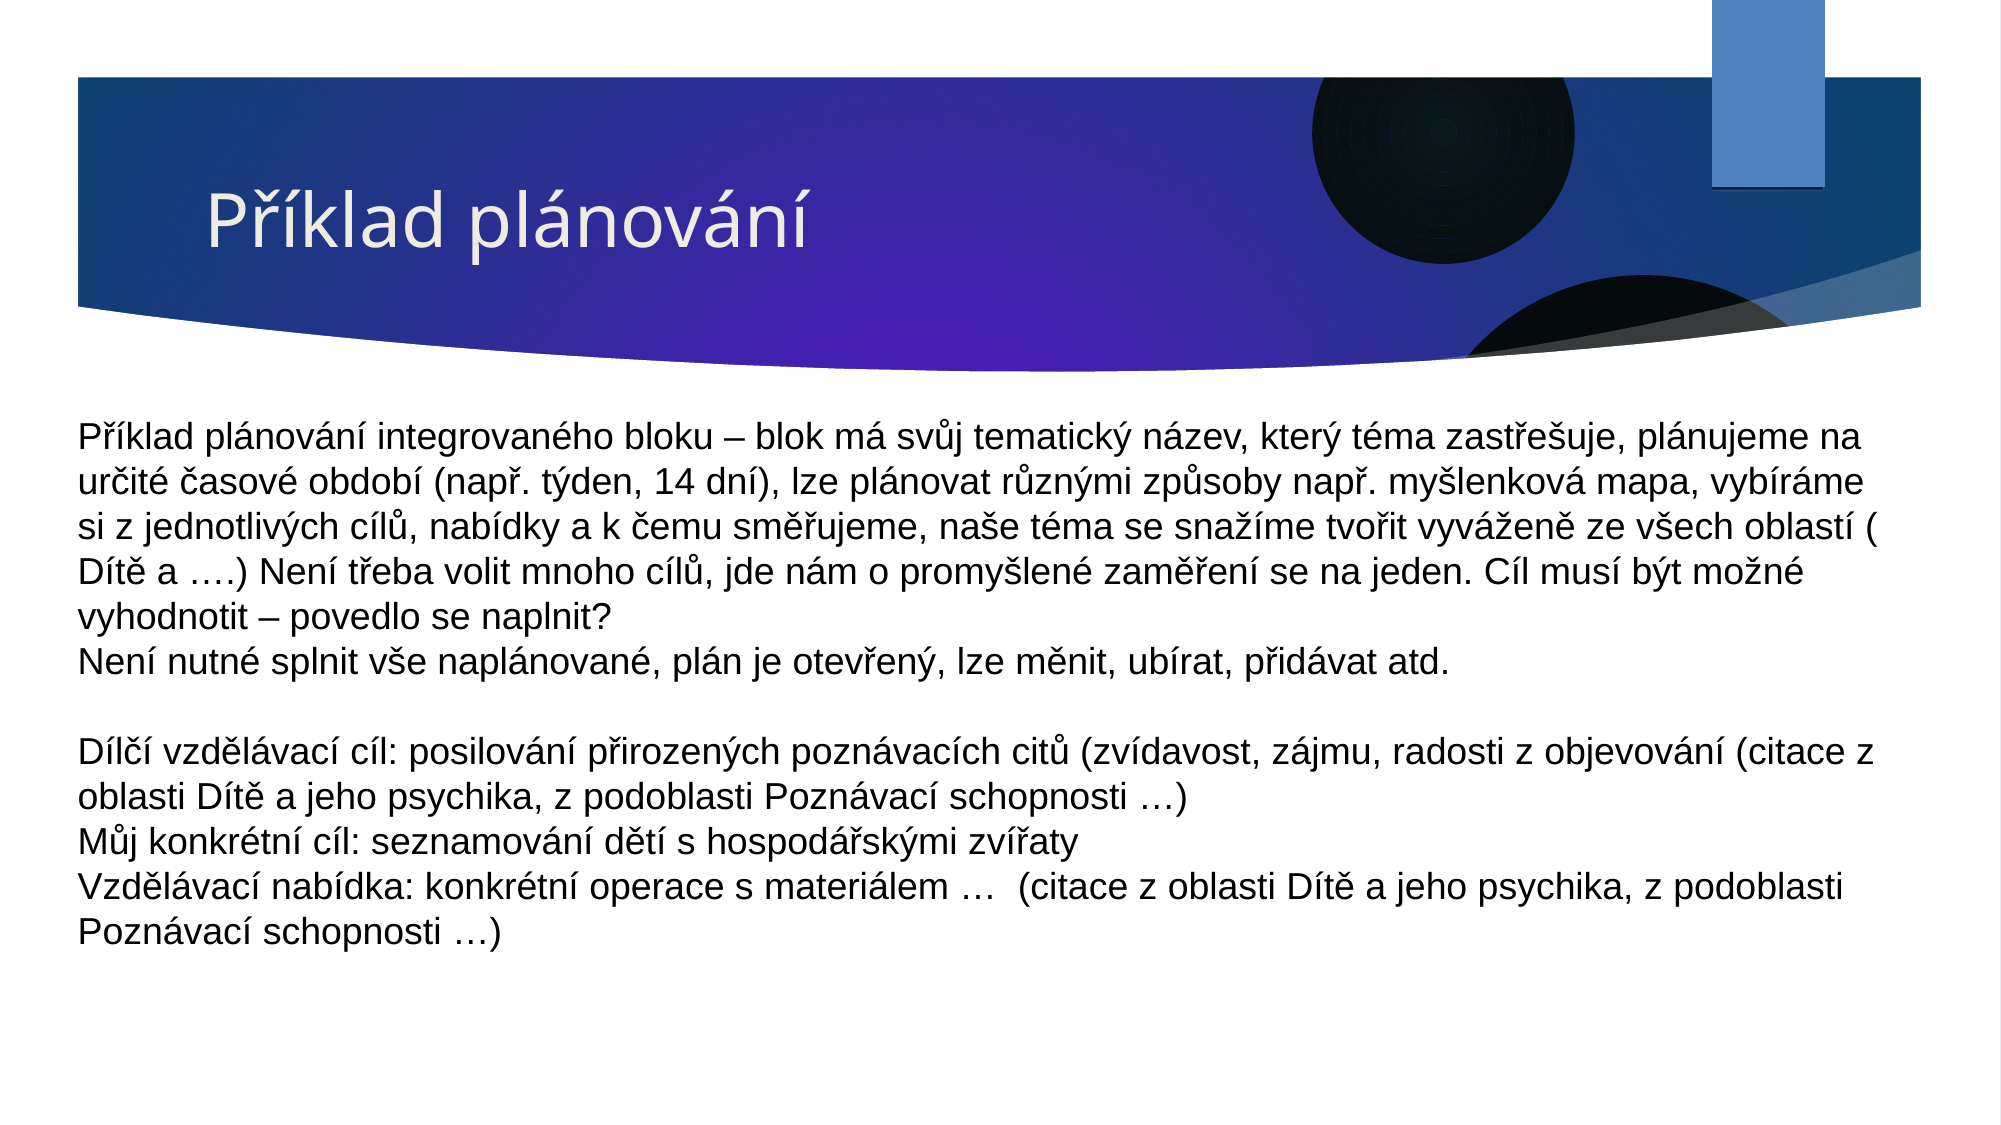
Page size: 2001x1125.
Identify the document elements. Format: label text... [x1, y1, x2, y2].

text_box Příklad plánování integrovaného bloku – blok má svůj tematický název, který téma zastřešuje, plánujeme na určité časové období (např. týden, 14 dní), lze plánovat různými způsoby např. myšlenková mapa, vybíráme si z jednotlivých cílů, nabídky a k čemu směřujeme, naše téma se snažíme tvořit vyváženě ze všech oblastí ( Dítě a ….) Není třeba volit mnoho cílů, jde nám o promyšlené zaměření se na jeden. Cíl musí být možné vyhodnotit – povedlo se naplnit? Není nutné splnit vše naplánované, plán je otevřený, lze měnit, ubírat, přidávat atd. Dílčí vzdělávací cíl: posilování přirozených poznávacích citů (zvídavost, zájmu, radosti z objevování (citace z oblasti Dítě a jeho psychika, z podoblasti Poznávací schopnosti …) Můj konkrétní cíl: seznamování dětí s hospodářskými zvířaty Vzdělávací nabídka: konkrétní operace s materiálem … (citace z oblasti Dítě a jeho psychika, z podoblasti Poznávací schopnosti …) [62, 404, 1895, 966]
title Příklad plánování [189, 159, 1627, 276]
